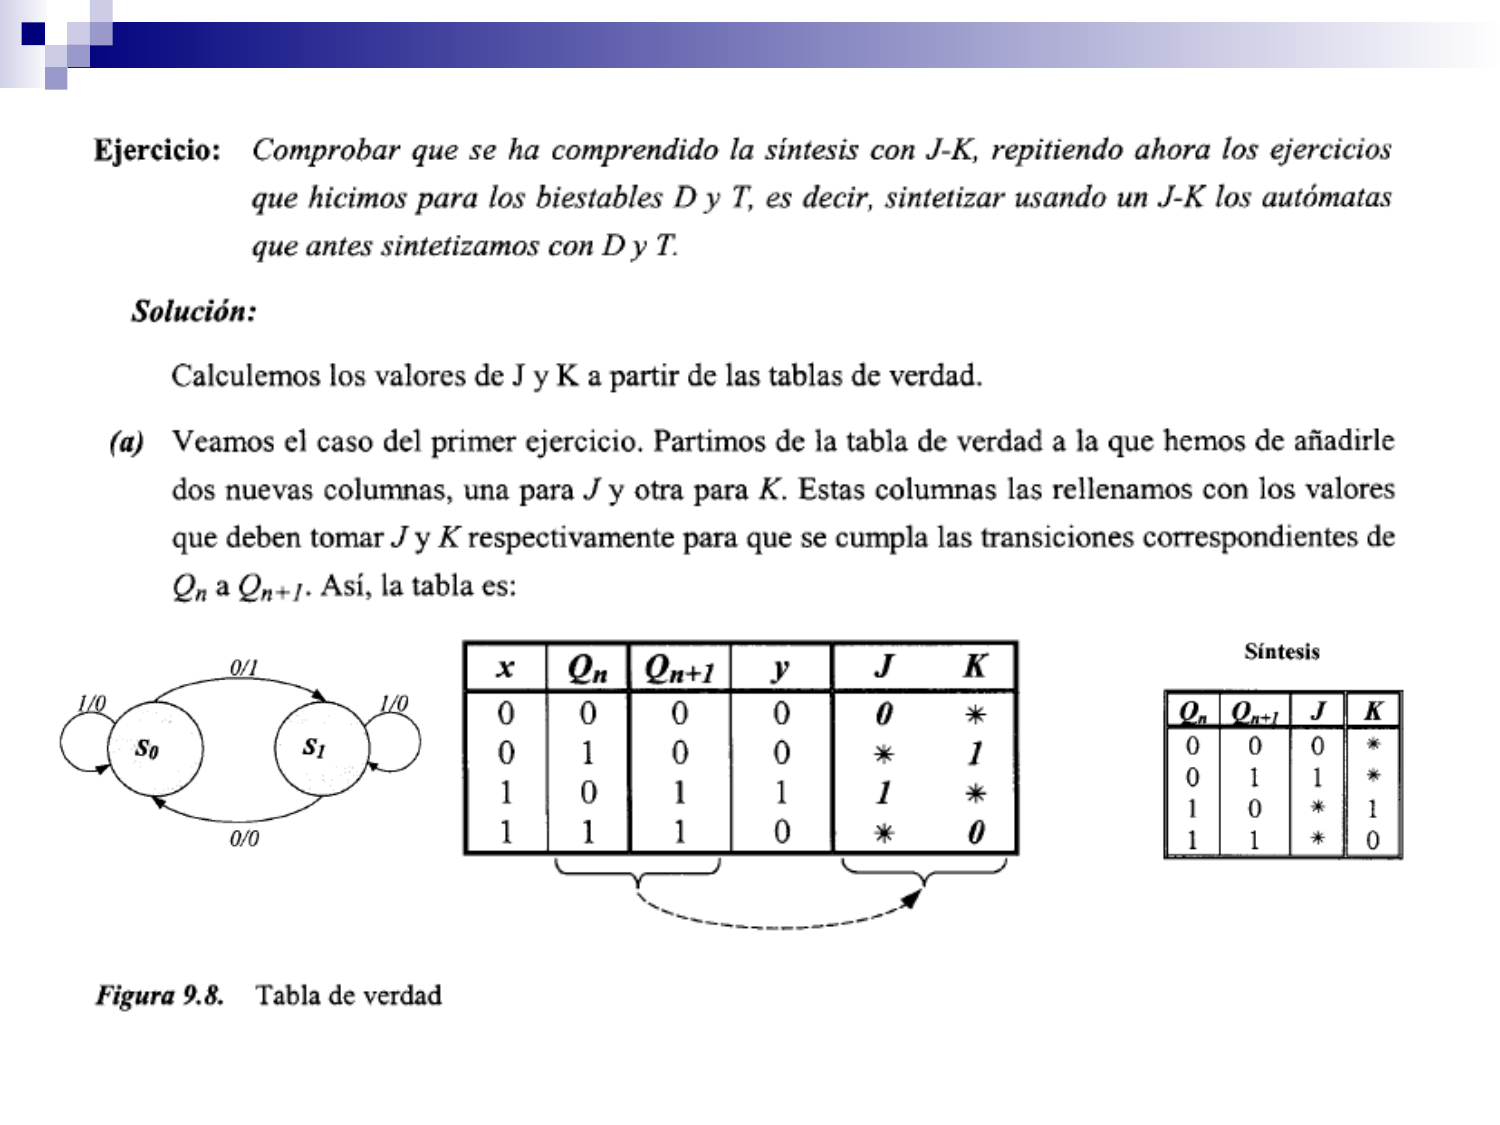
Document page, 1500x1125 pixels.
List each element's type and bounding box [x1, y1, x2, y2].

picture [29, 113, 1453, 1045]
